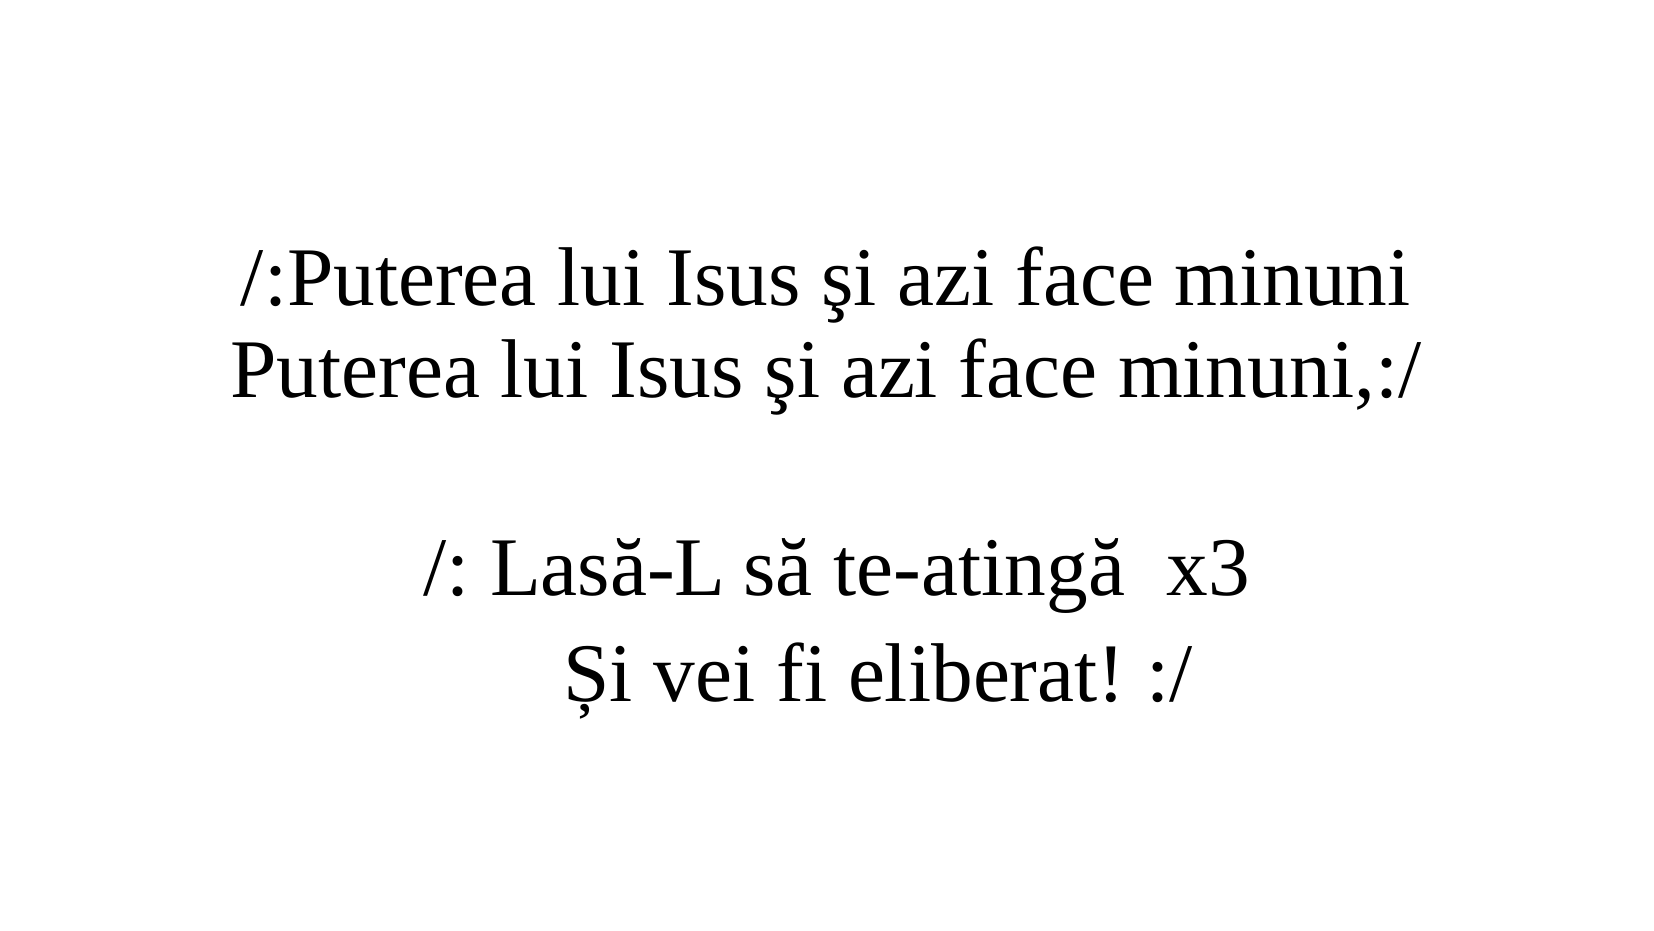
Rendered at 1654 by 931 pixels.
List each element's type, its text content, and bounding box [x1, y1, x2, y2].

subtitle /:Puterea lui Isus şi azi face minuni Puterea lui Isus şi azi face minuni,:/ /: Lasă-L să te-atingă x3 Și vei fi eliberat! :/ [165, 205, 1489, 745]
